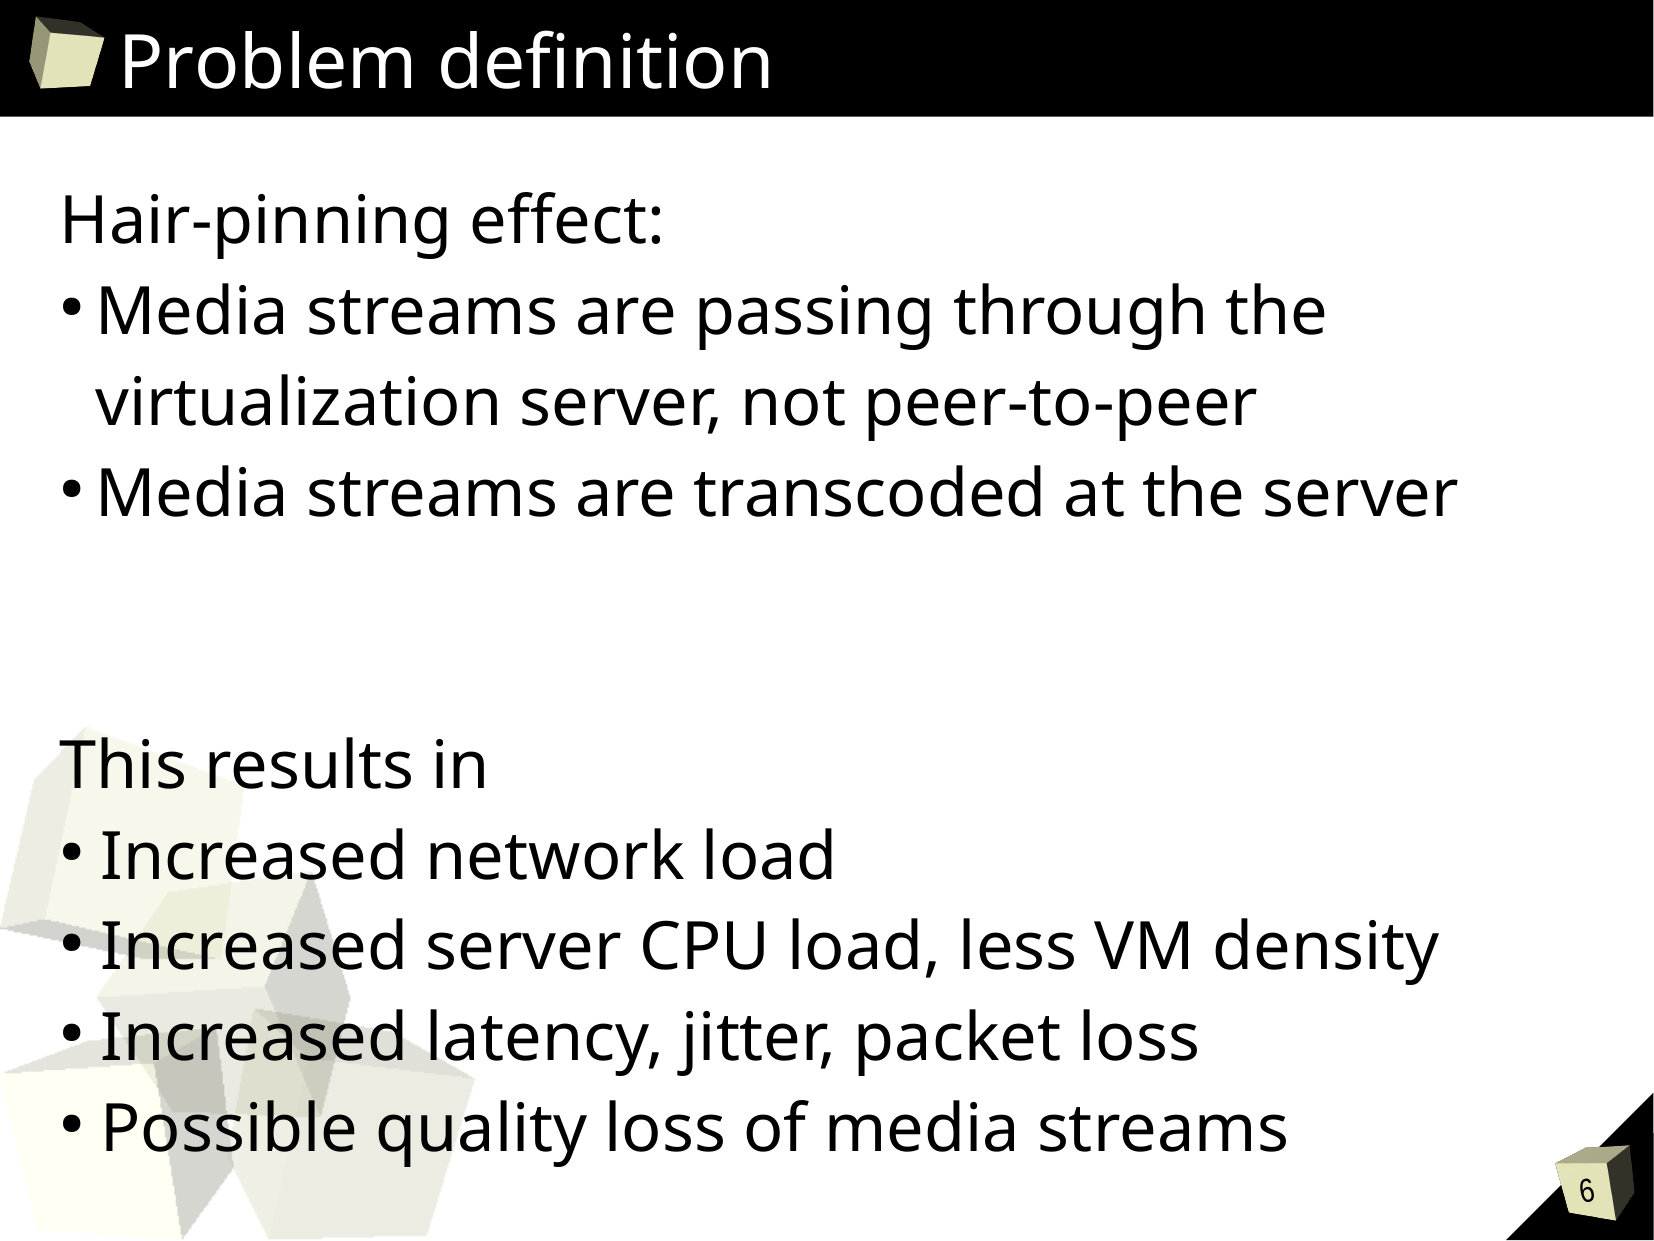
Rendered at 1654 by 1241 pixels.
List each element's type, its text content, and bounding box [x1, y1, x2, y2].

text_box Hair-pinning effect: Media streams are passing through the virtualization server, not peer-to-peer Media streams are transcoded at the server This results in Increased network load Increased server CPU load, less VM density Increased latency, jitter, packet loss Possible quality loss of media streams [45, 165, 1591, 1061]
title Problem definition [118, 0, 1441, 119]
picture [466, 1134, 477, 1147]
picture [0, 726, 477, 1241]
